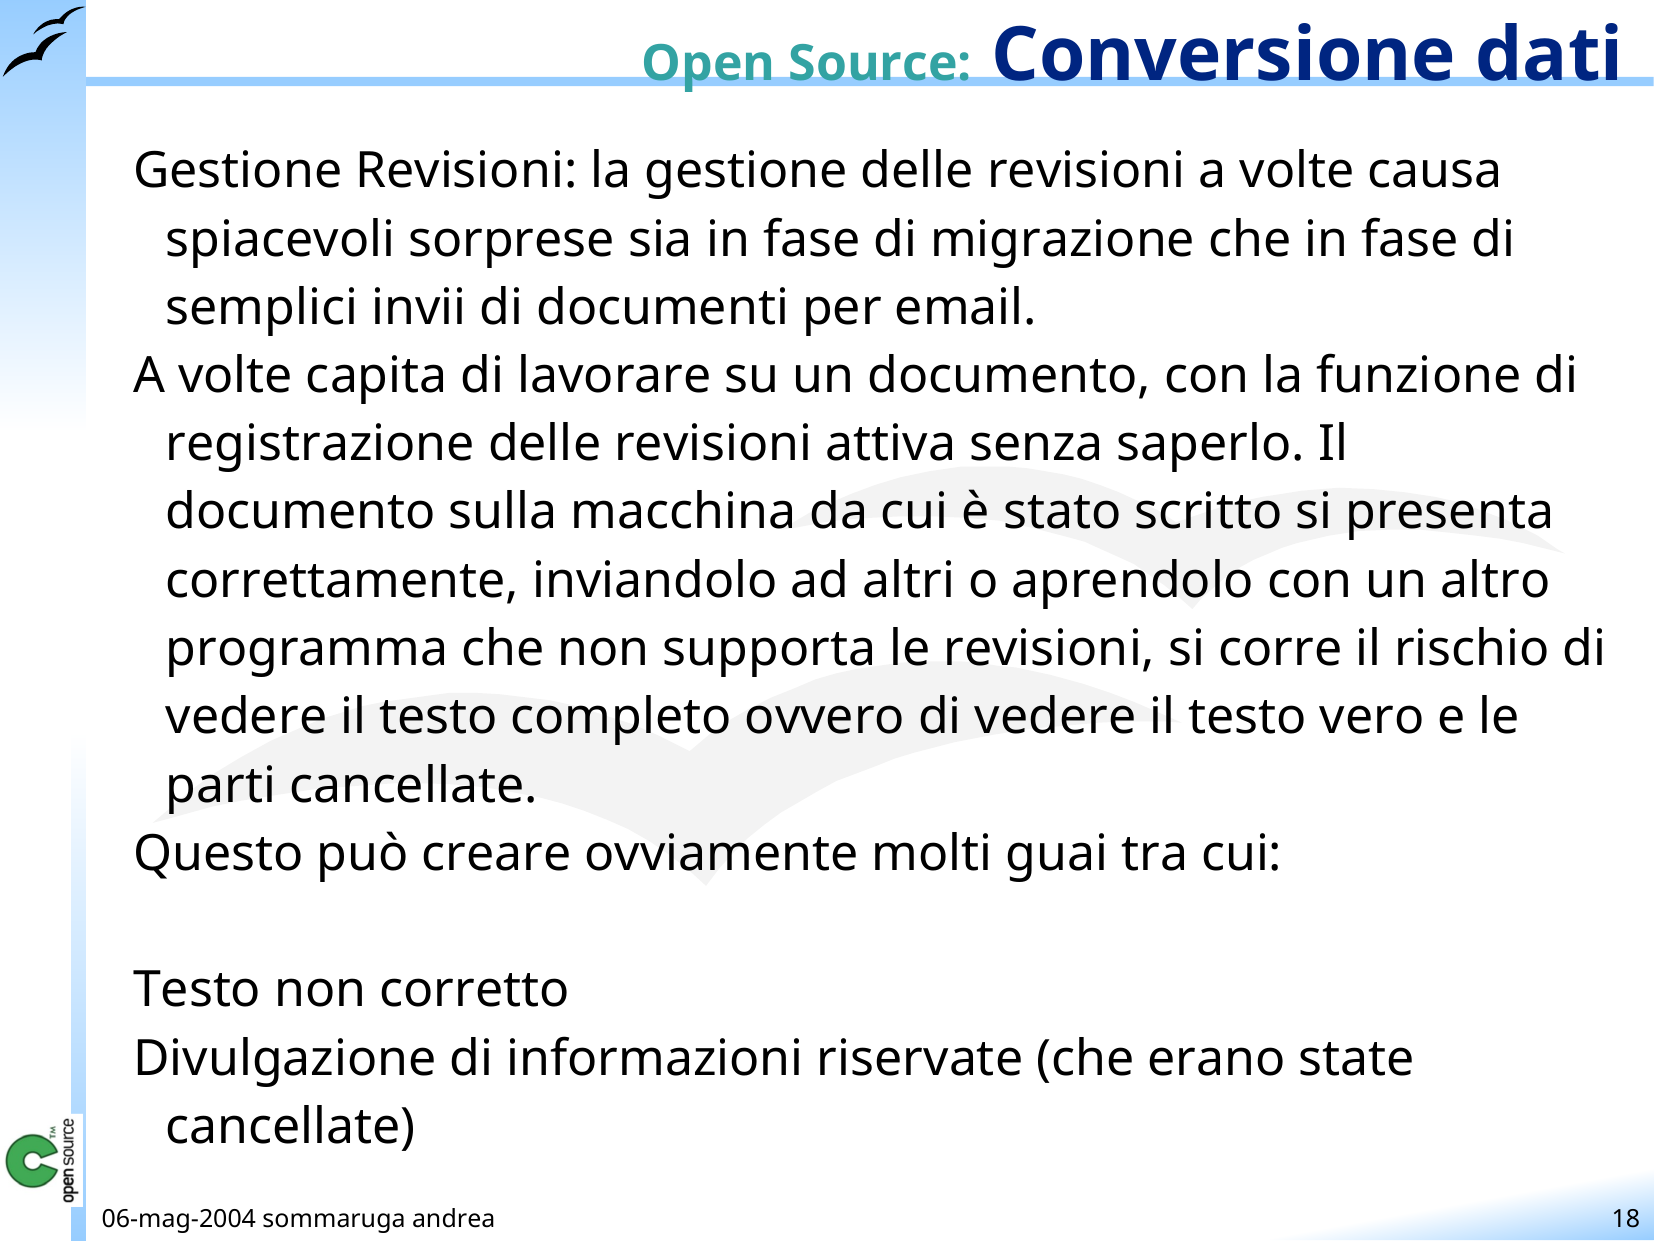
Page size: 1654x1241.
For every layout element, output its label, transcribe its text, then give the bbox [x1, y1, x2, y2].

list Gestione Revisioni: la gestione delle revisioni a volte causa spiacevoli sorprese sia in fase di migrazione che in fase di semplici invii di documenti per email. A volte capita di lavorare su un documento, con la funzione di registrazione delle revisioni attiva senza saperlo. Il documento sulla macchina da cui è stato scritto si presenta correttamente, inviandolo ad altri o aprendolo con un altro programma che non supporta le revisioni, si corre il rischio di vedere il testo completo ovvero di vedere il testo vero e le parti cancellate. Questo può creare ovviamente molti guai tra cui: Testo non corretto Divulgazione di informazioni riservate (che erano state cancellate) [85, 134, 1628, 1163]
title Open Source: Conversione dati [85, 0, 1654, 104]
picture [1, 1115, 83, 1207]
